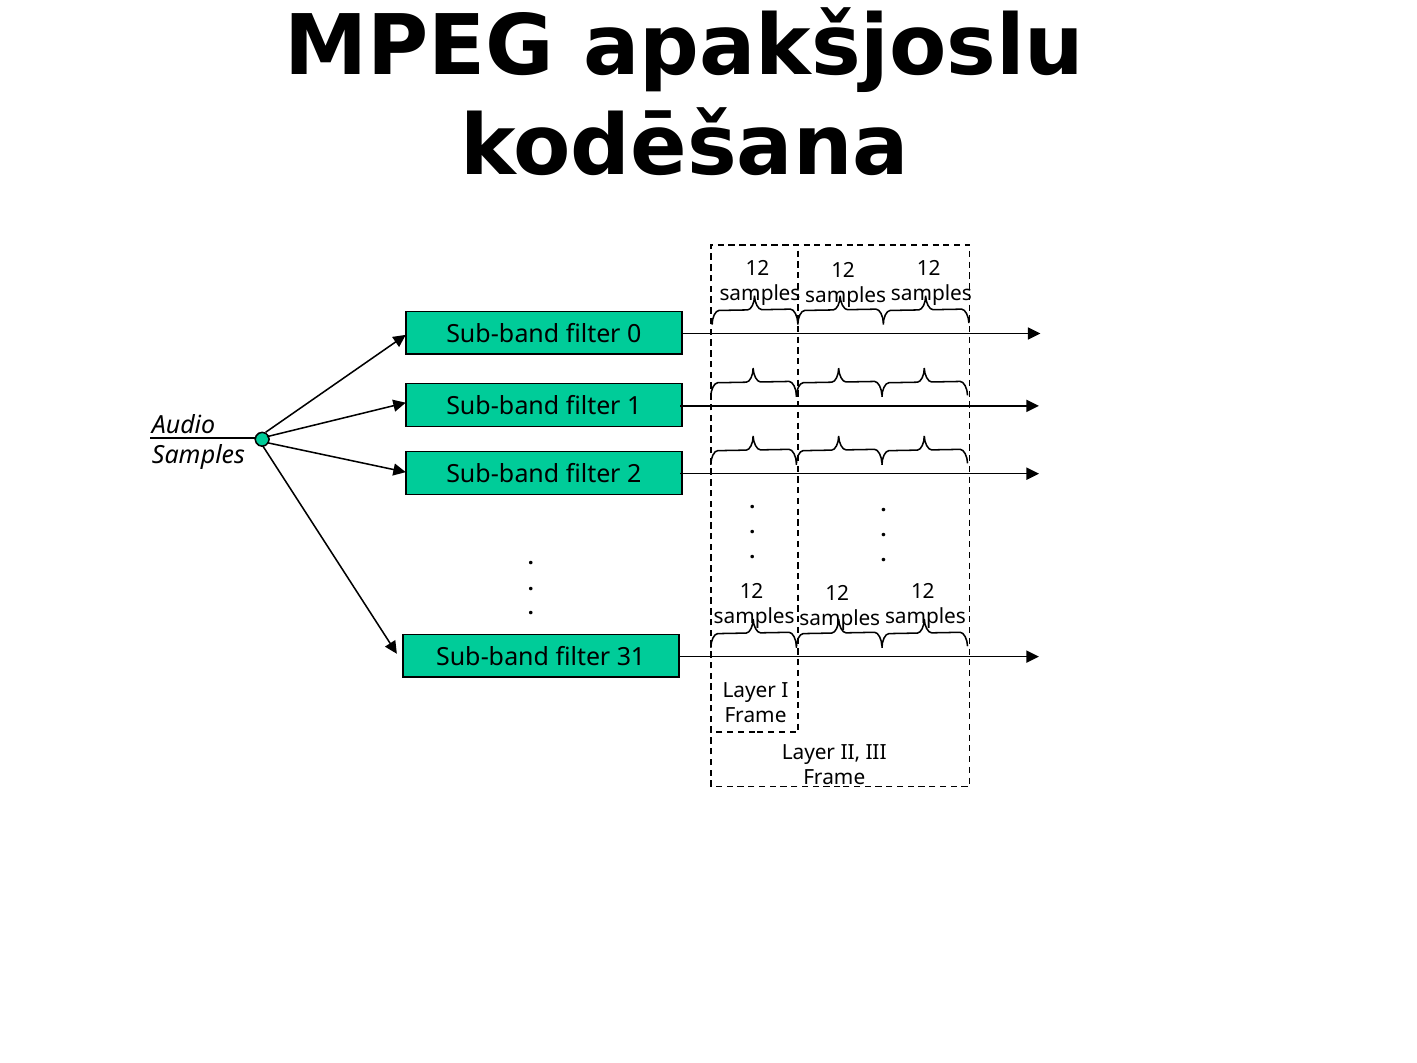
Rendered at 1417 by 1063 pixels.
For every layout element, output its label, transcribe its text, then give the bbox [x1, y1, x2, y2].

text_box Sub-band filter 2 [405, 451, 682, 495]
text_box Audio Samples [137, 401, 261, 477]
text_box Sub-band filter 0 [405, 311, 682, 355]
text_box Sub-band filter 31 [402, 634, 679, 678]
text_box Layer II, III Frame [721, 731, 948, 797]
text_box . . . [734, 480, 771, 571]
text_box 12 samples [704, 247, 816, 313]
text_box . . . [865, 483, 902, 574]
title MPEG apakšjoslu kodēšana [82, 35, 1287, 148]
text_box 12 samples [876, 247, 987, 313]
text_box 12 samples [790, 248, 902, 314]
text_box Sub-band filter 1 [405, 383, 682, 427]
text_box Layer I Frame [707, 669, 804, 735]
text_box 12 samples [784, 571, 896, 638]
text_box 12 samples [698, 570, 810, 636]
text_box . . . [513, 536, 549, 627]
text_box 12 samples [870, 570, 981, 636]
